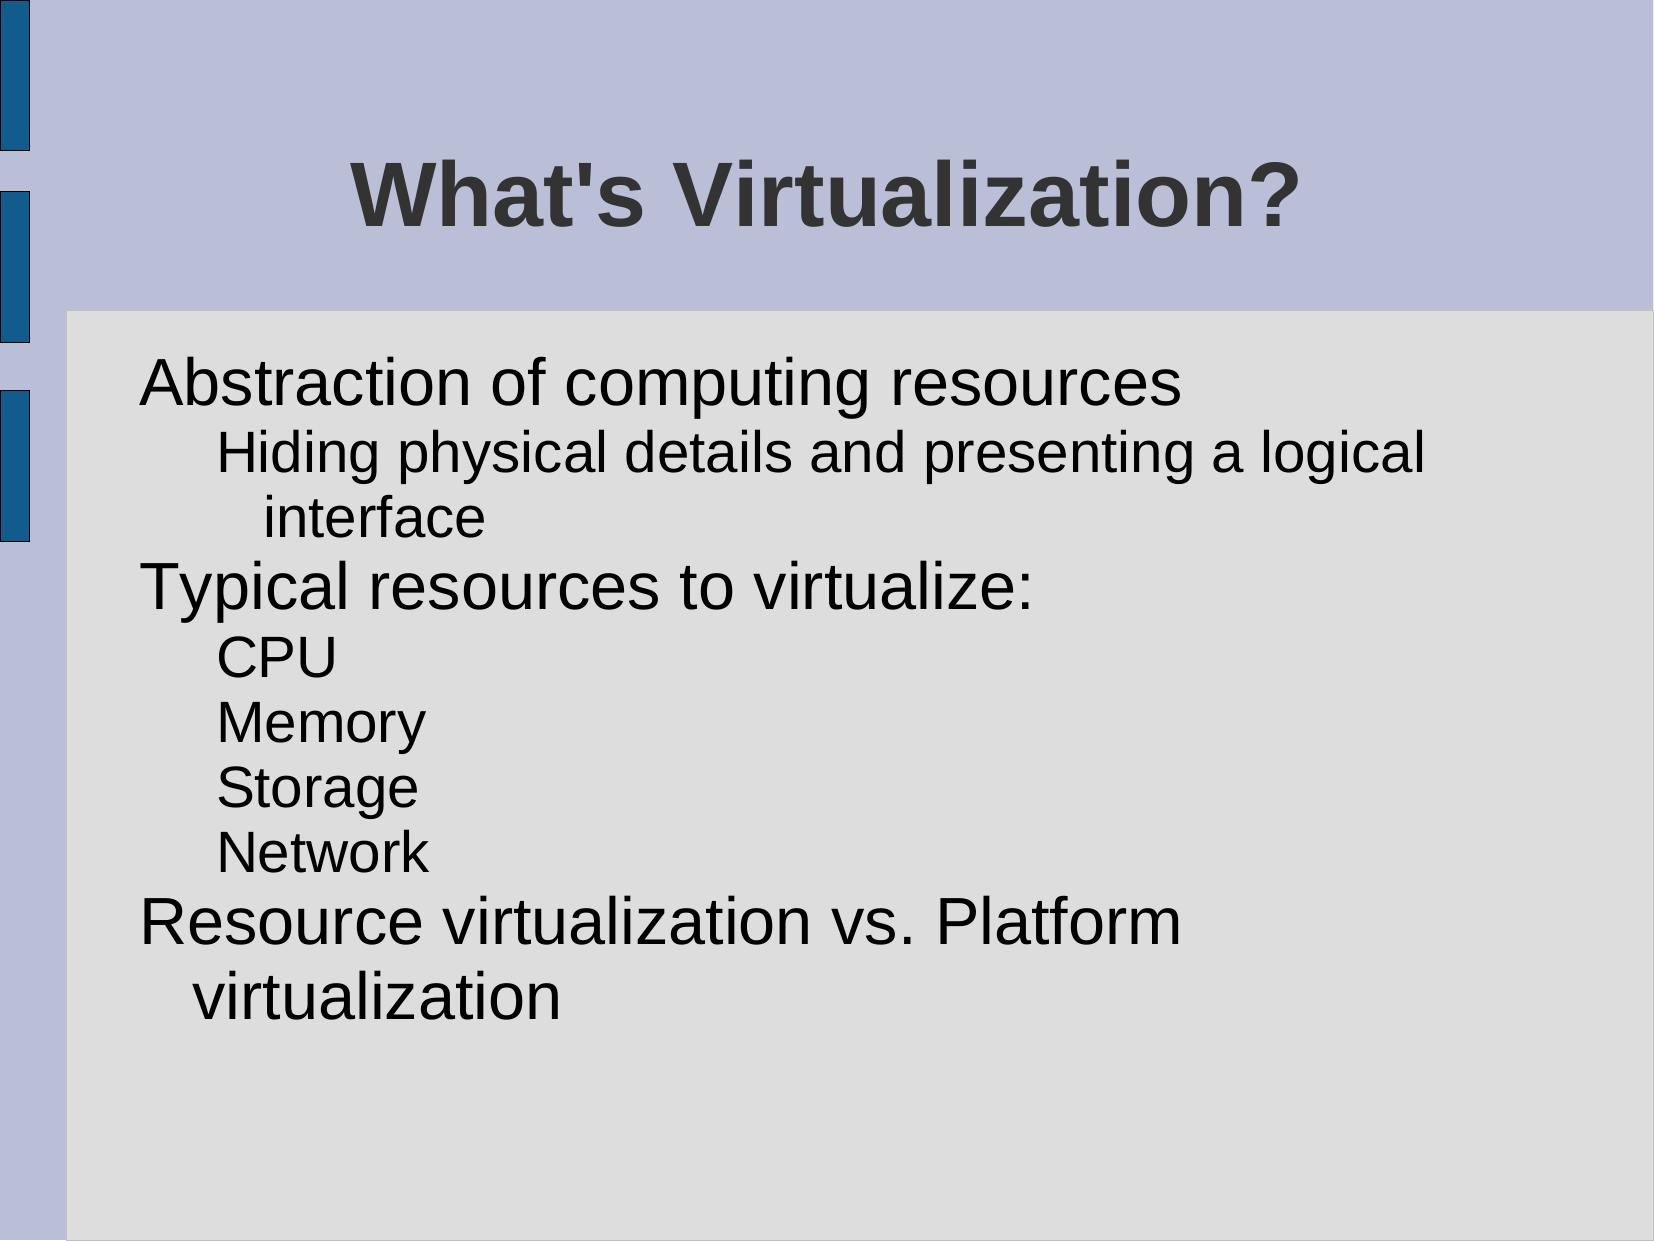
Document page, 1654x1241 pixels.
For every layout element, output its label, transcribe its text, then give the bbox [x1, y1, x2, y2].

title What's Virtualization? [121, 91, 1534, 299]
list Abstraction of computing resources Hiding physical details and presenting a logical interface Typical resources to virtualize: CPU Memory Storage Network Resource virtualization vs. Platform virtualization [121, 344, 1534, 1127]
